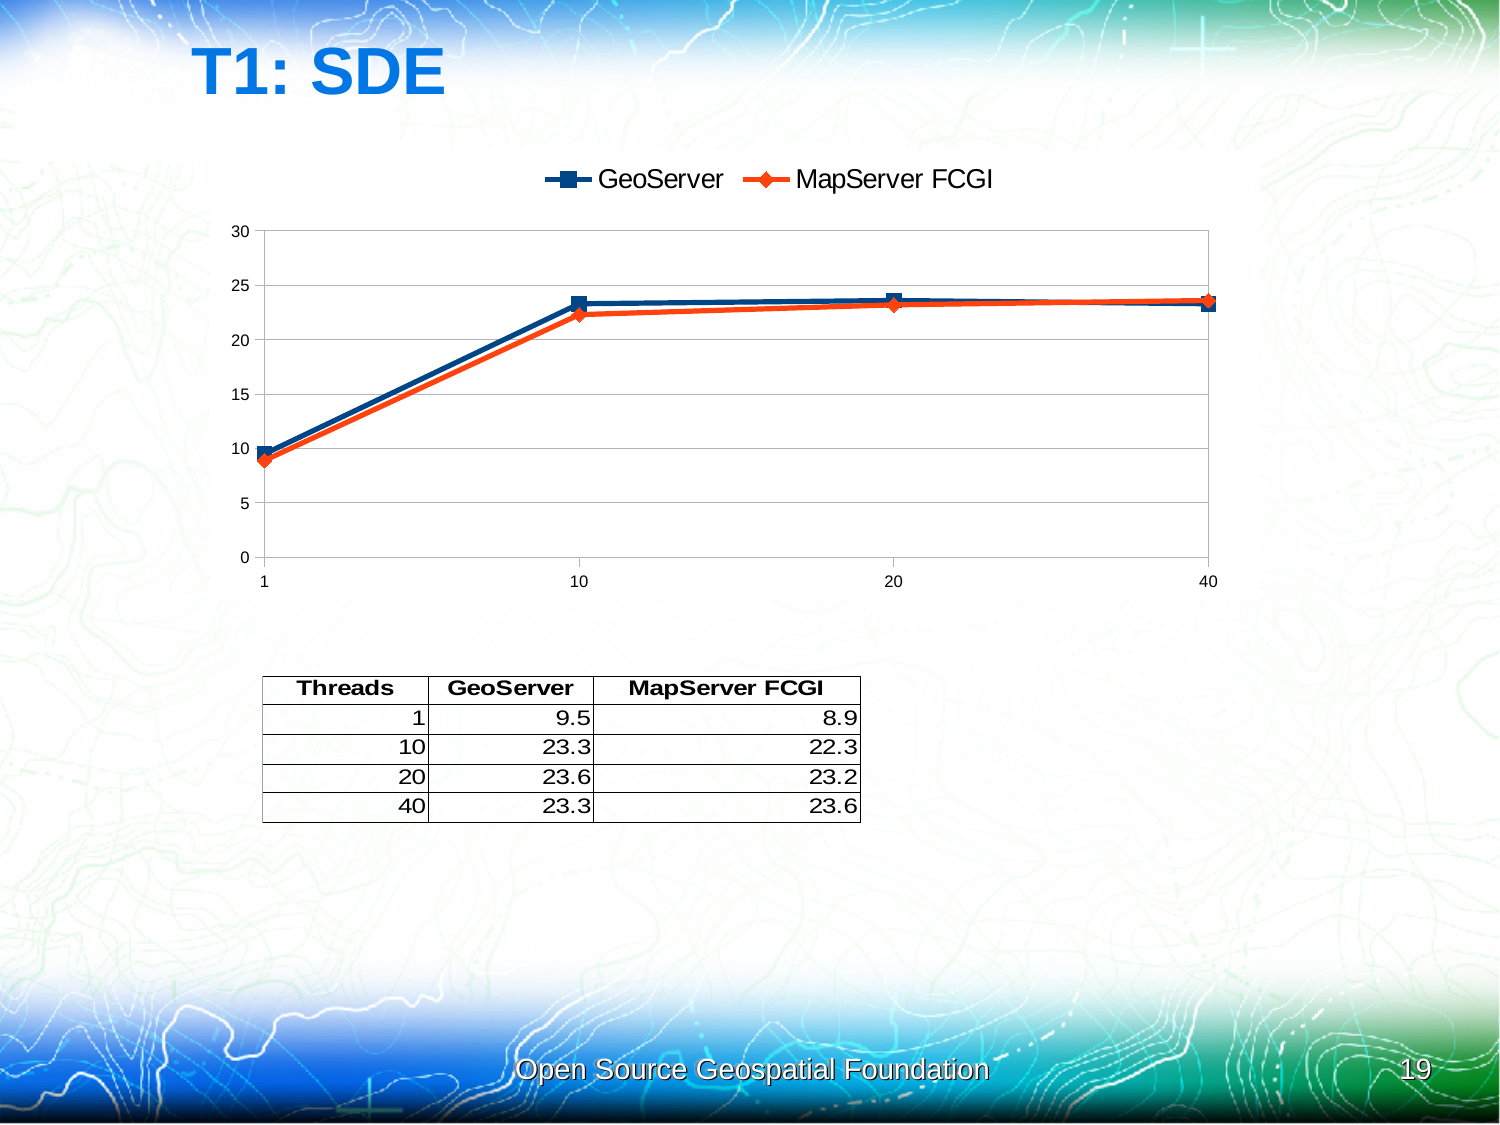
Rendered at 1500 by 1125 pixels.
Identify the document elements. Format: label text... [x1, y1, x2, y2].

chart [262, 675, 863, 826]
title T1: SDE [177, 20, 1477, 122]
chart [210, 149, 1261, 601]
picture [0, 0, 1500, 1125]
